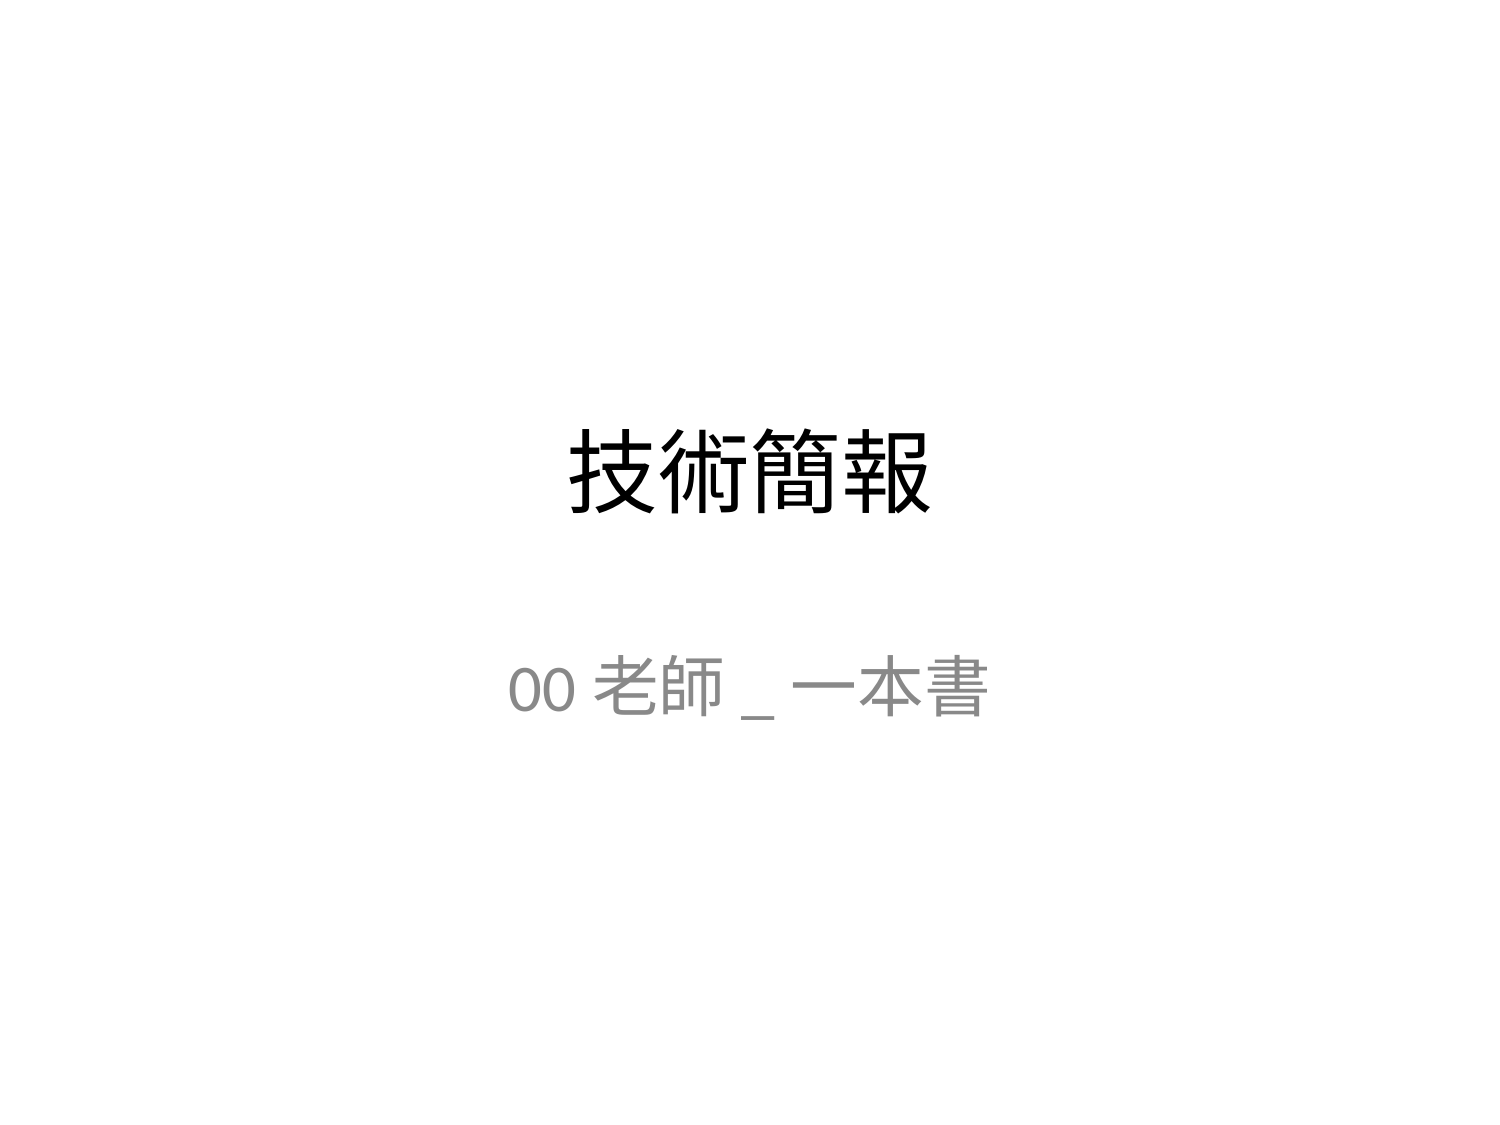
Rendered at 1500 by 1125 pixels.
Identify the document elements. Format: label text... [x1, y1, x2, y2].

subtitle 00老師_一本書 [225, 637, 1276, 925]
title 技術簡報 [112, 349, 1388, 591]
